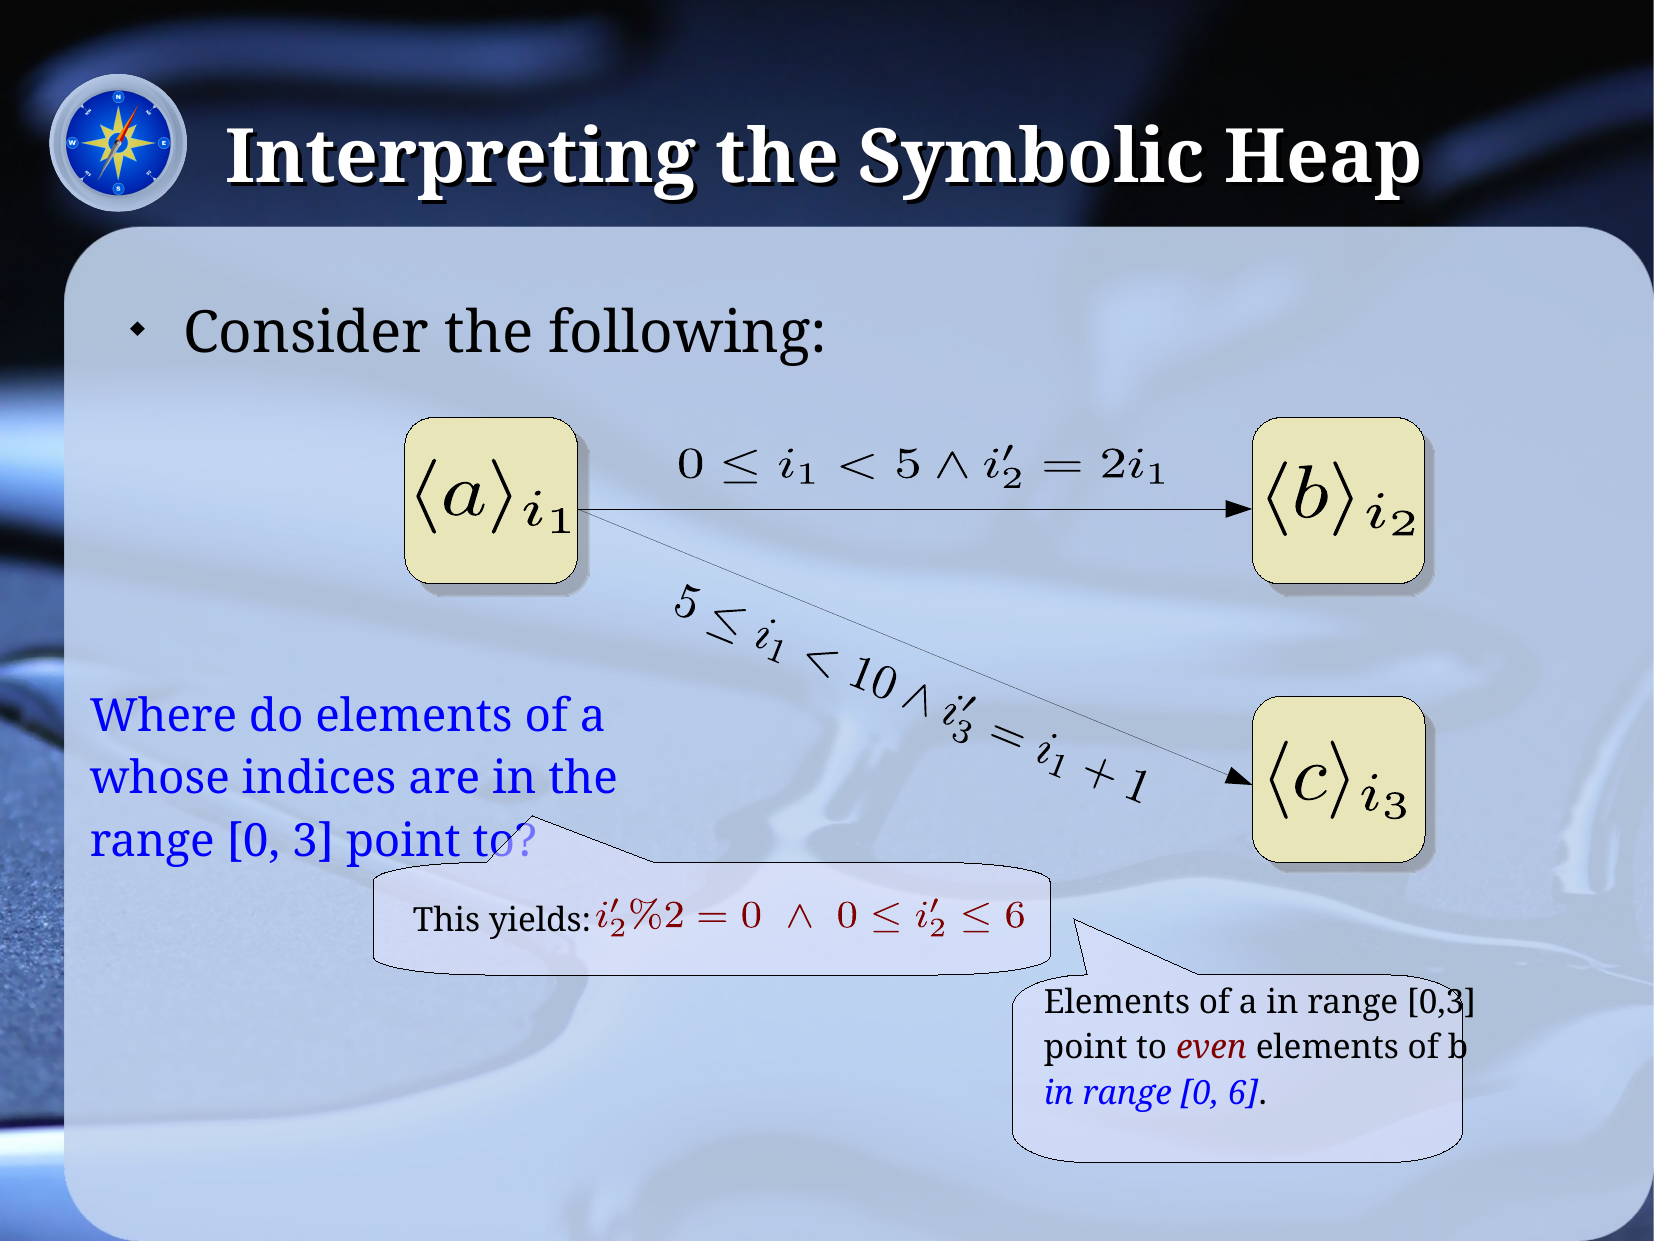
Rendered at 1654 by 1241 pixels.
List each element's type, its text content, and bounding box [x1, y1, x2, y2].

text_box [1252, 696, 1426, 863]
text_box Where do elements of a whose indices are in the range [0, 3] point to? [75, 675, 676, 846]
text_box [1252, 417, 1425, 584]
picture [0, 0, 1654, 1241]
list Consider the following: [112, 290, 1571, 1109]
title Interpreting the Symbolic Heap [225, 49, 1571, 257]
text_box [404, 417, 578, 584]
text_box Elements of a in range [0,3] point to even elements of b in range [0, 6]. [1012, 918, 1463, 1163]
text_box This yields: [373, 815, 1051, 976]
